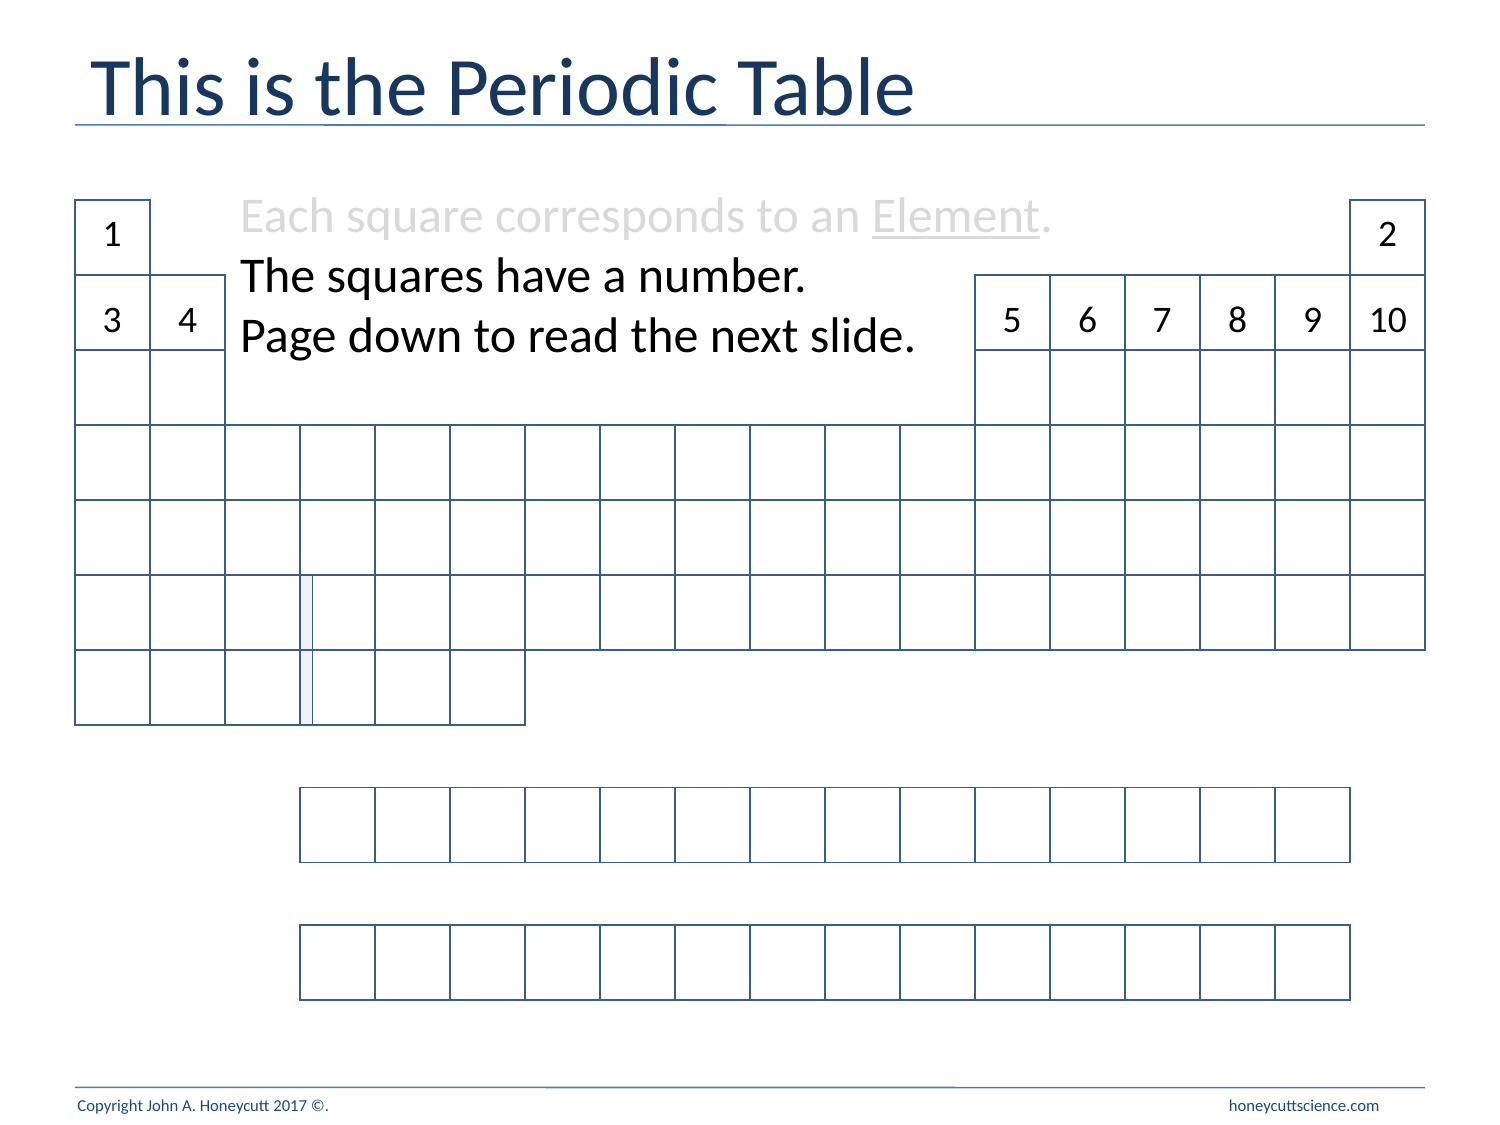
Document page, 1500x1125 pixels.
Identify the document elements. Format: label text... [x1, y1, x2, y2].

text_box 9 [1287, 287, 1338, 349]
text_box 4 [162, 287, 213, 349]
text_box 10 [1353, 287, 1422, 349]
text_box 6 [1062, 287, 1113, 349]
text_box 5 [987, 287, 1037, 349]
text_box Each square corresponds to an Element. The squares have a number. Page down to read the next slide. [224, 174, 1138, 372]
text_box 3 [87, 287, 137, 349]
text_box 2 [1362, 201, 1413, 263]
text_box 1 [87, 201, 137, 263]
text_box 7 [1137, 287, 1187, 349]
text_box 8 [1212, 287, 1263, 349]
title This is the Periodic Table [75, 45, 1425, 121]
